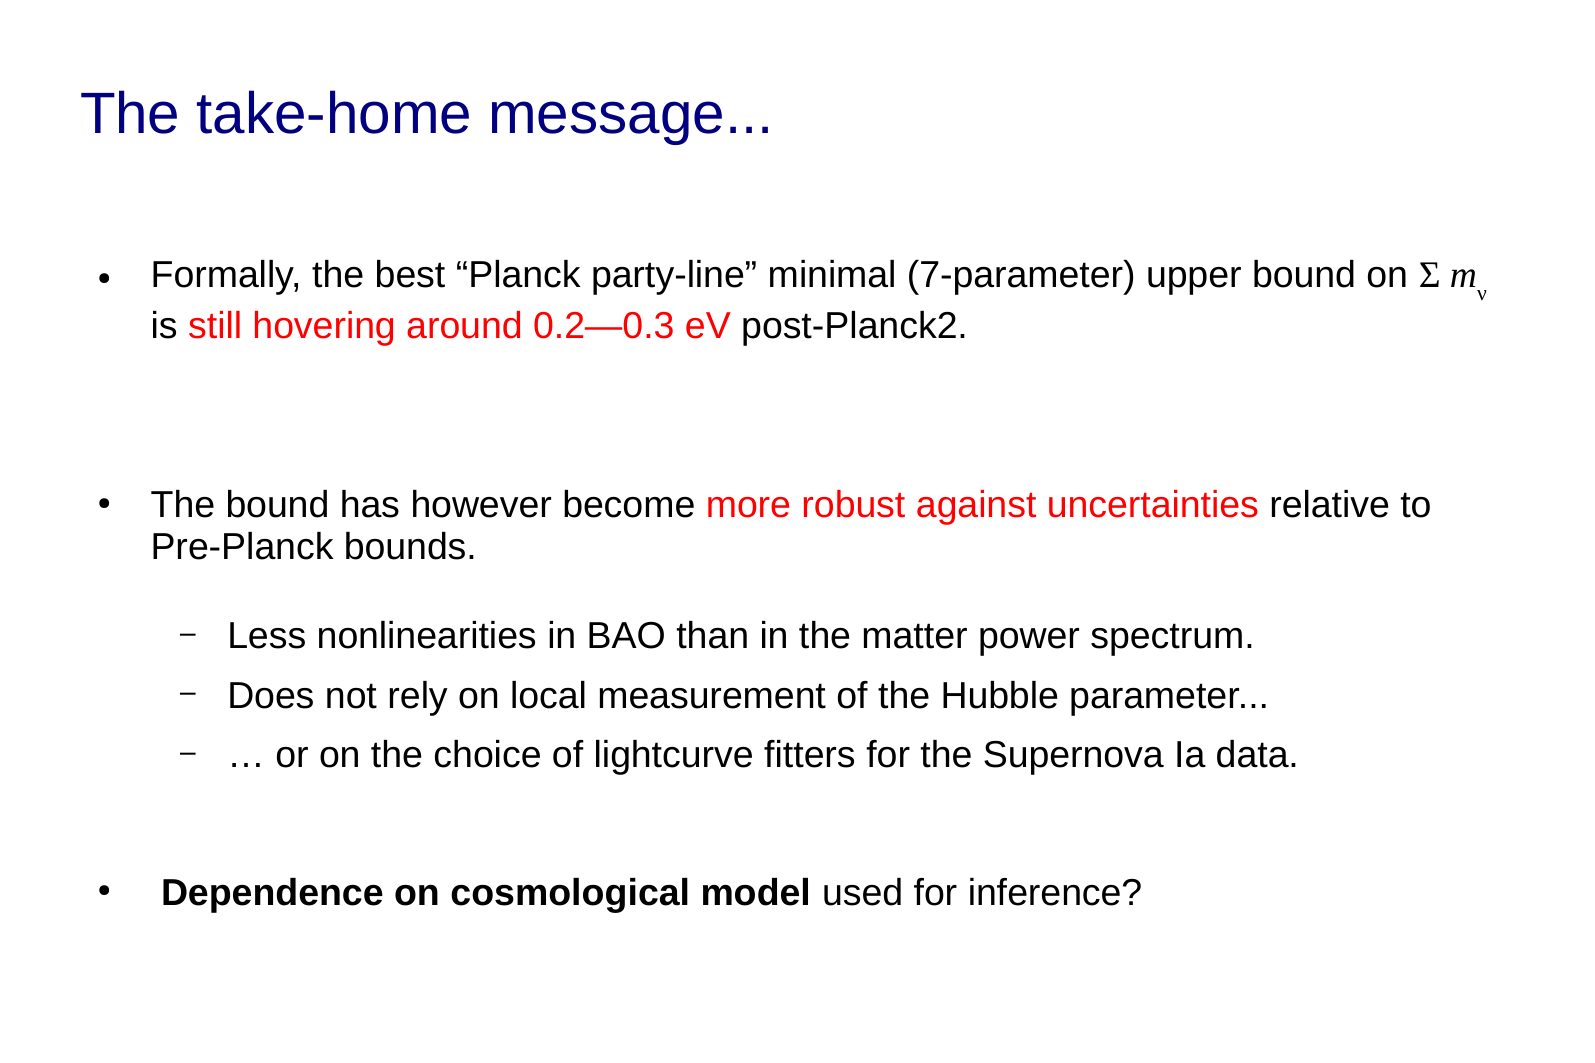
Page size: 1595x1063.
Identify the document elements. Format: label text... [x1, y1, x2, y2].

list Formally, the best “Planck party-line” minimal (7-parameter) upper bound on Σ mν is still hovering around 0.2—0.3 eV post-Planck2. The bound has however become more robust against uncertainties relative to Pre-Planck bounds. Less nonlinearities in BAO than in the matter power spectrum. Does not rely on local measurement of the Hubble parameter... … or on the choice of lightcurve fitters for the Supernova Ia data. Dependence on cosmological model used for inference? [79, 253, 1506, 938]
title The take-home message... [79, 32, 1515, 195]
